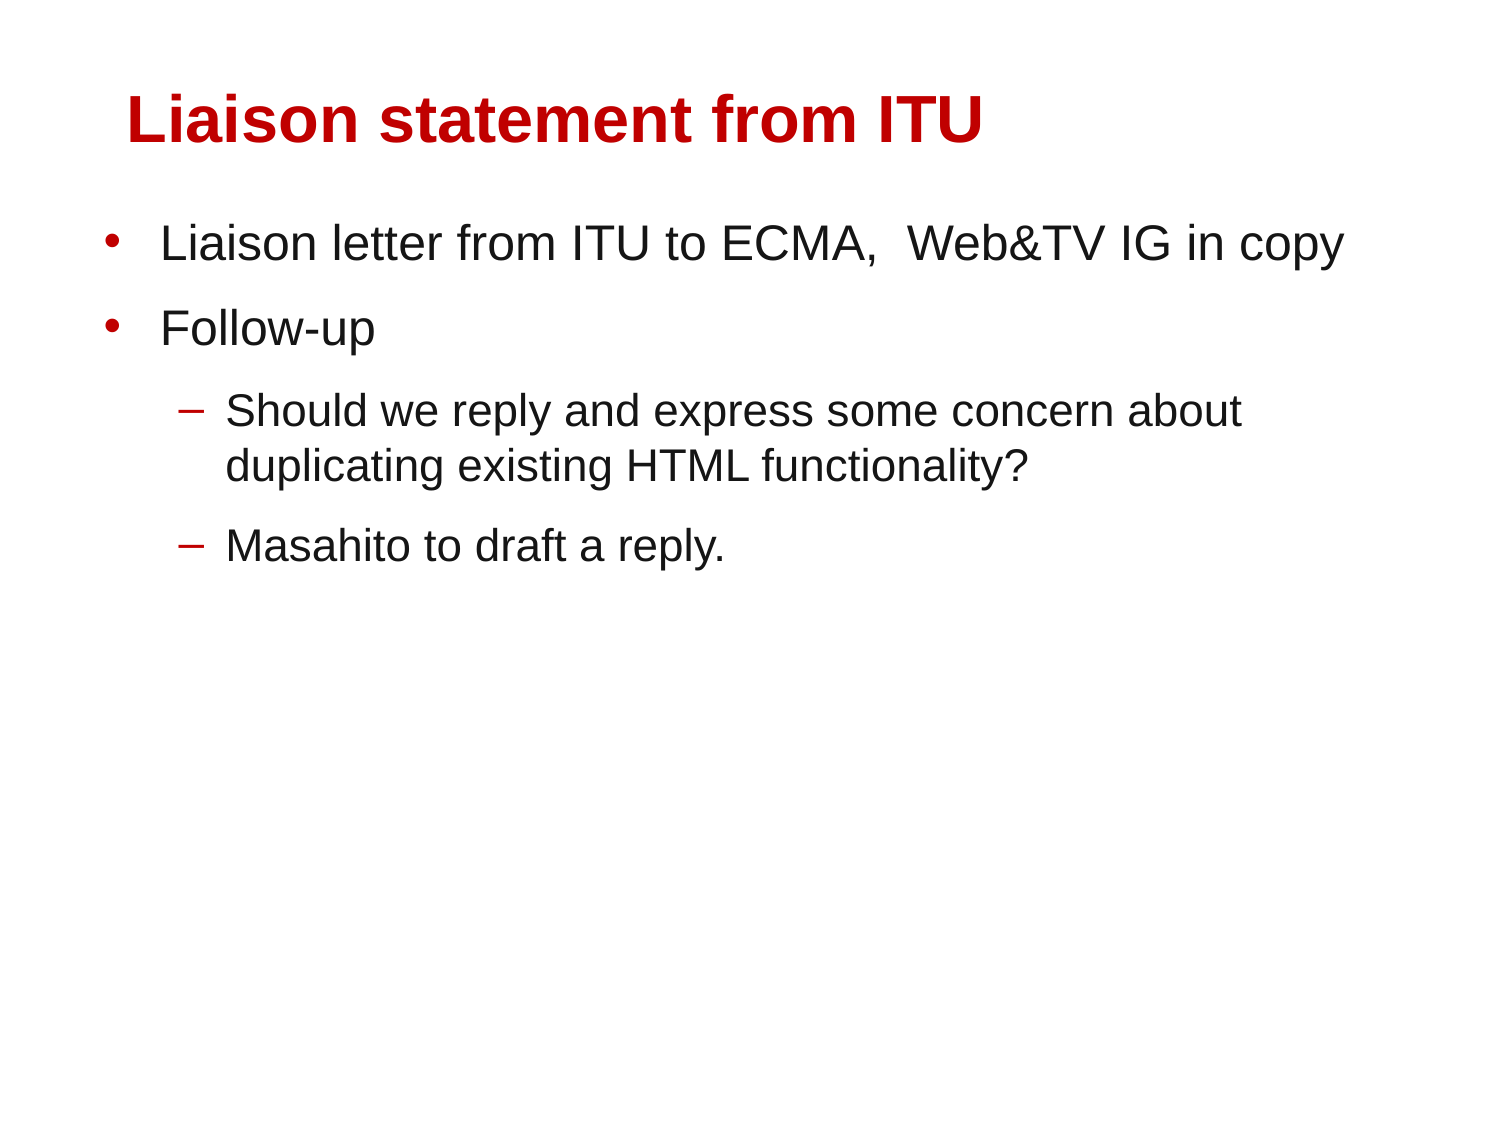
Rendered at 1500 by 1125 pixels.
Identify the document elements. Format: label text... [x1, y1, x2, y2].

list Liaison letter from ITU to ECMA, Web&TV IG in copy Follow-up Should we reply and express some concern about duplicating existing HTML functionality? Masahito to draft a reply. [88, 203, 1412, 871]
title Liaison statement from ITU [88, 68, 1412, 164]
